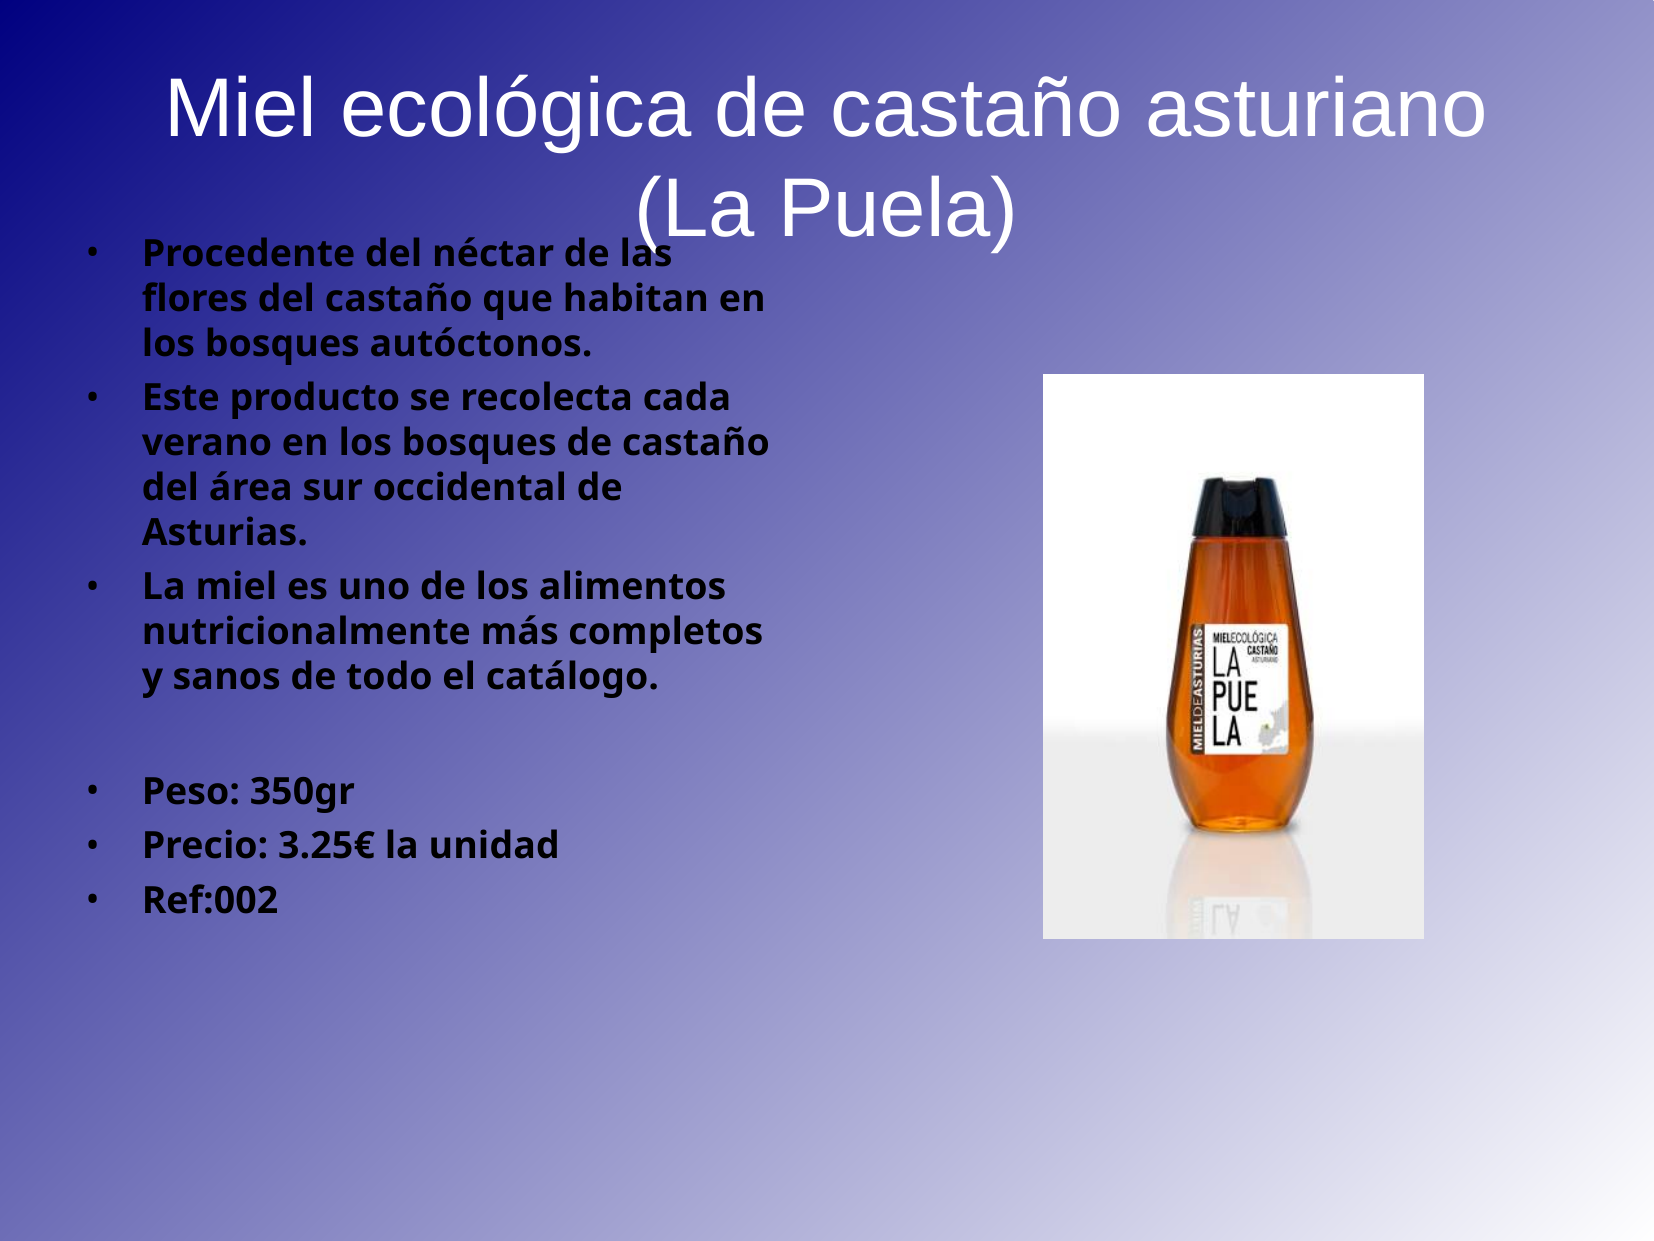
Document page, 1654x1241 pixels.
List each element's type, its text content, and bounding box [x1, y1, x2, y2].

picture [1043, 374, 1424, 939]
title Miel ecológica de castaño asturiano (La Puela) [82, 49, 1571, 257]
list Procedente del néctar de las flores del castaño que habitan en los bosques autóctonos. Este producto se recolecta cada verano en los bosques de castaño del área sur occidental de Asturias. La miel es uno de los alimentos nutricionalmente más completos y sanos de todo el catálogo. Peso: 350gr Precio: 3.25€ la unidad Ref:002 [70, 220, 802, 1040]
